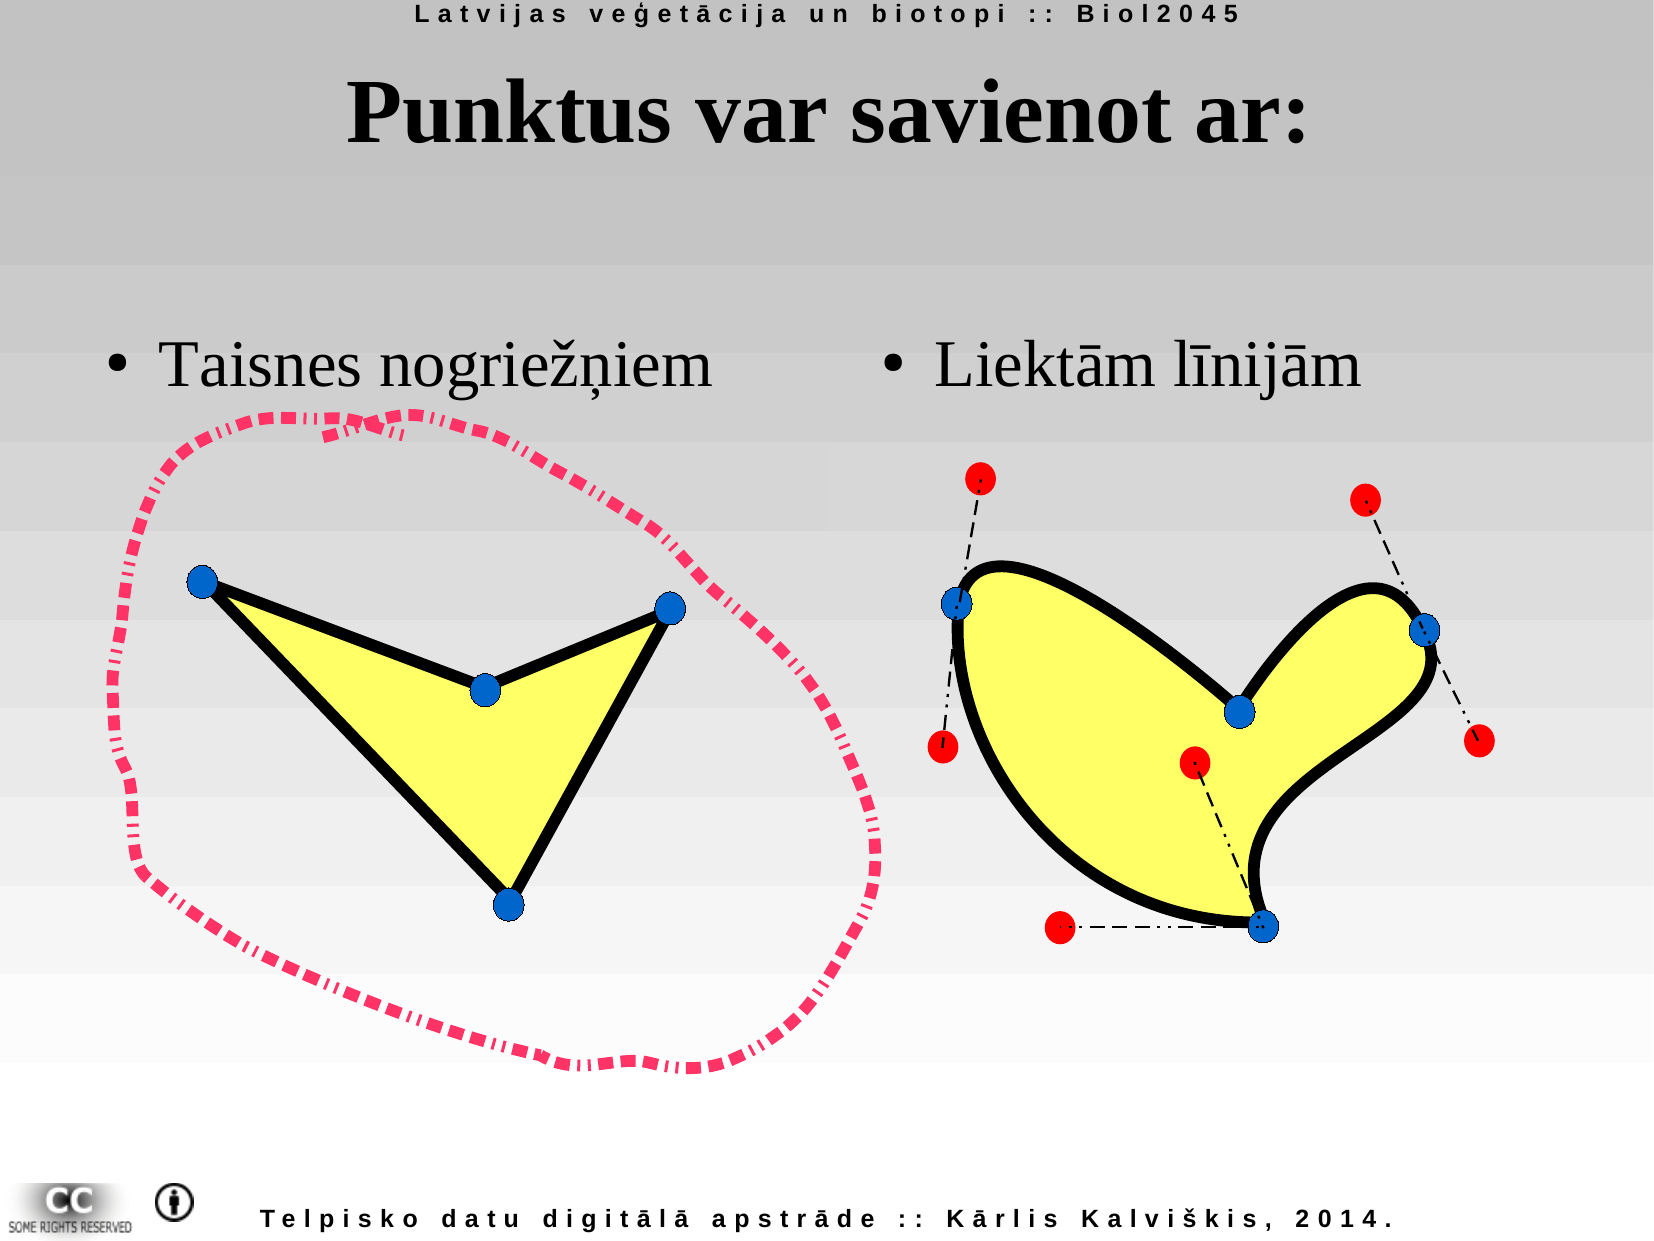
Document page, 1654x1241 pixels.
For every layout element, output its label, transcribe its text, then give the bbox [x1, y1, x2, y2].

text_box [186, 565, 686, 922]
text_box [1350, 483, 1381, 517]
text_box [927, 730, 959, 764]
text_box [965, 462, 996, 496]
picture [0, 0, 1654, 1241]
title Punktus var savienot ar: [34, 61, 1626, 296]
text_box [1044, 911, 1076, 945]
text_box [1464, 724, 1495, 758]
text_box [941, 566, 1440, 943]
list Liektām līnijām [863, 327, 1603, 1172]
list Taisnes nogriežņiem [87, 327, 827, 1172]
